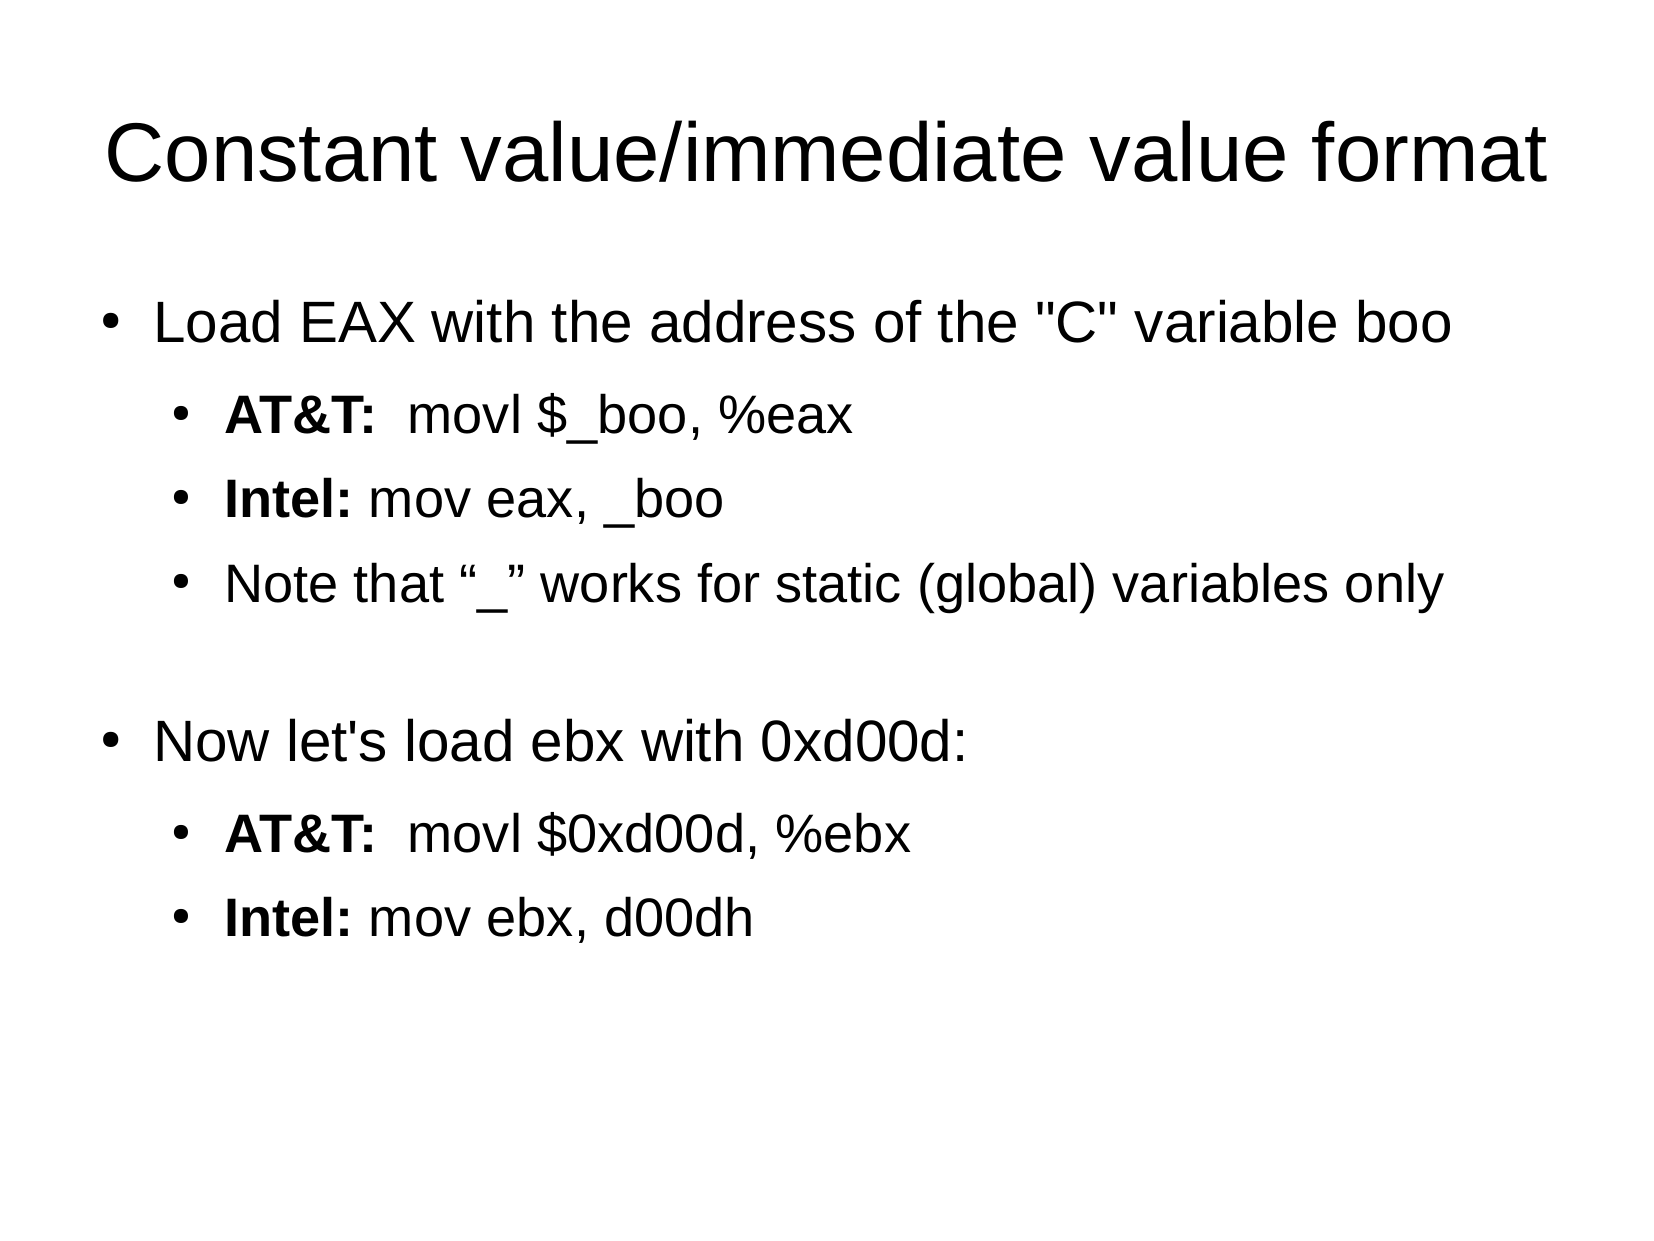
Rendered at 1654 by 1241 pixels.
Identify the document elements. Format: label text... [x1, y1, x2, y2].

title Constant value/immediate value format [82, 49, 1571, 257]
list Load EAX with the address of the "C" variable boo AT&T: movl $_boo, %eax Intel: mov eax, _boo Note that “_” works for static (global) variables only Now let's load ebx with 0xd00d: AT&T: movl $0xd00d, %ebx Intel: mov ebx, d00dh [82, 290, 1571, 1109]
